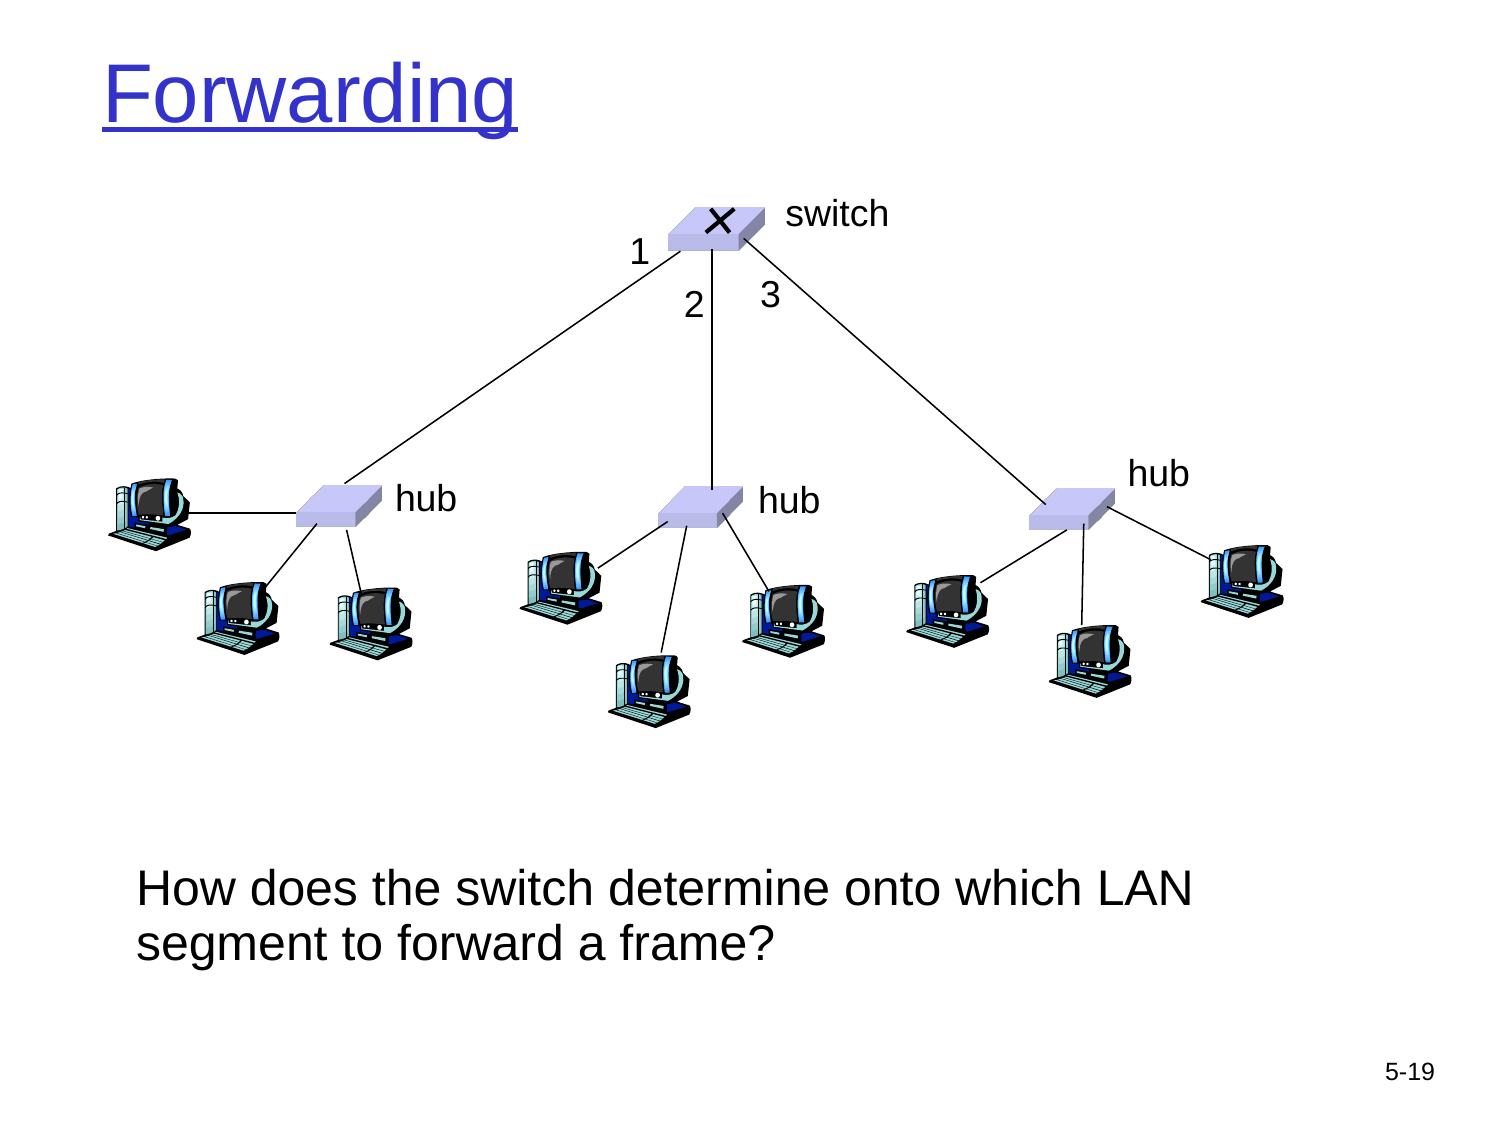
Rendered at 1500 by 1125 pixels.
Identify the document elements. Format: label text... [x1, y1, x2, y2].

picture [607, 654, 692, 729]
text_box [668, 207, 764, 250]
text_box 2 [669, 275, 720, 334]
text_box [1029, 488, 1114, 530]
text_box [713, 207, 731, 217]
text_box hub [380, 470, 474, 528]
picture [742, 584, 827, 658]
picture [329, 586, 414, 661]
text_box switch [770, 184, 905, 243]
text_box [658, 486, 743, 528]
picture [519, 551, 604, 625]
picture [906, 574, 991, 648]
text_box 1 [614, 222, 665, 281]
text_box hub [743, 471, 836, 530]
text_box hub [1113, 444, 1205, 502]
text_box 3 [745, 265, 796, 323]
picture [108, 477, 193, 552]
picture [196, 581, 281, 655]
text_box [296, 485, 380, 527]
text_box How does the switch determine onto which LAN segment to forward a frame? [121, 852, 1387, 980]
picture [1048, 624, 1133, 698]
title Forwarding [87, 0, 1363, 188]
picture [1200, 544, 1285, 618]
